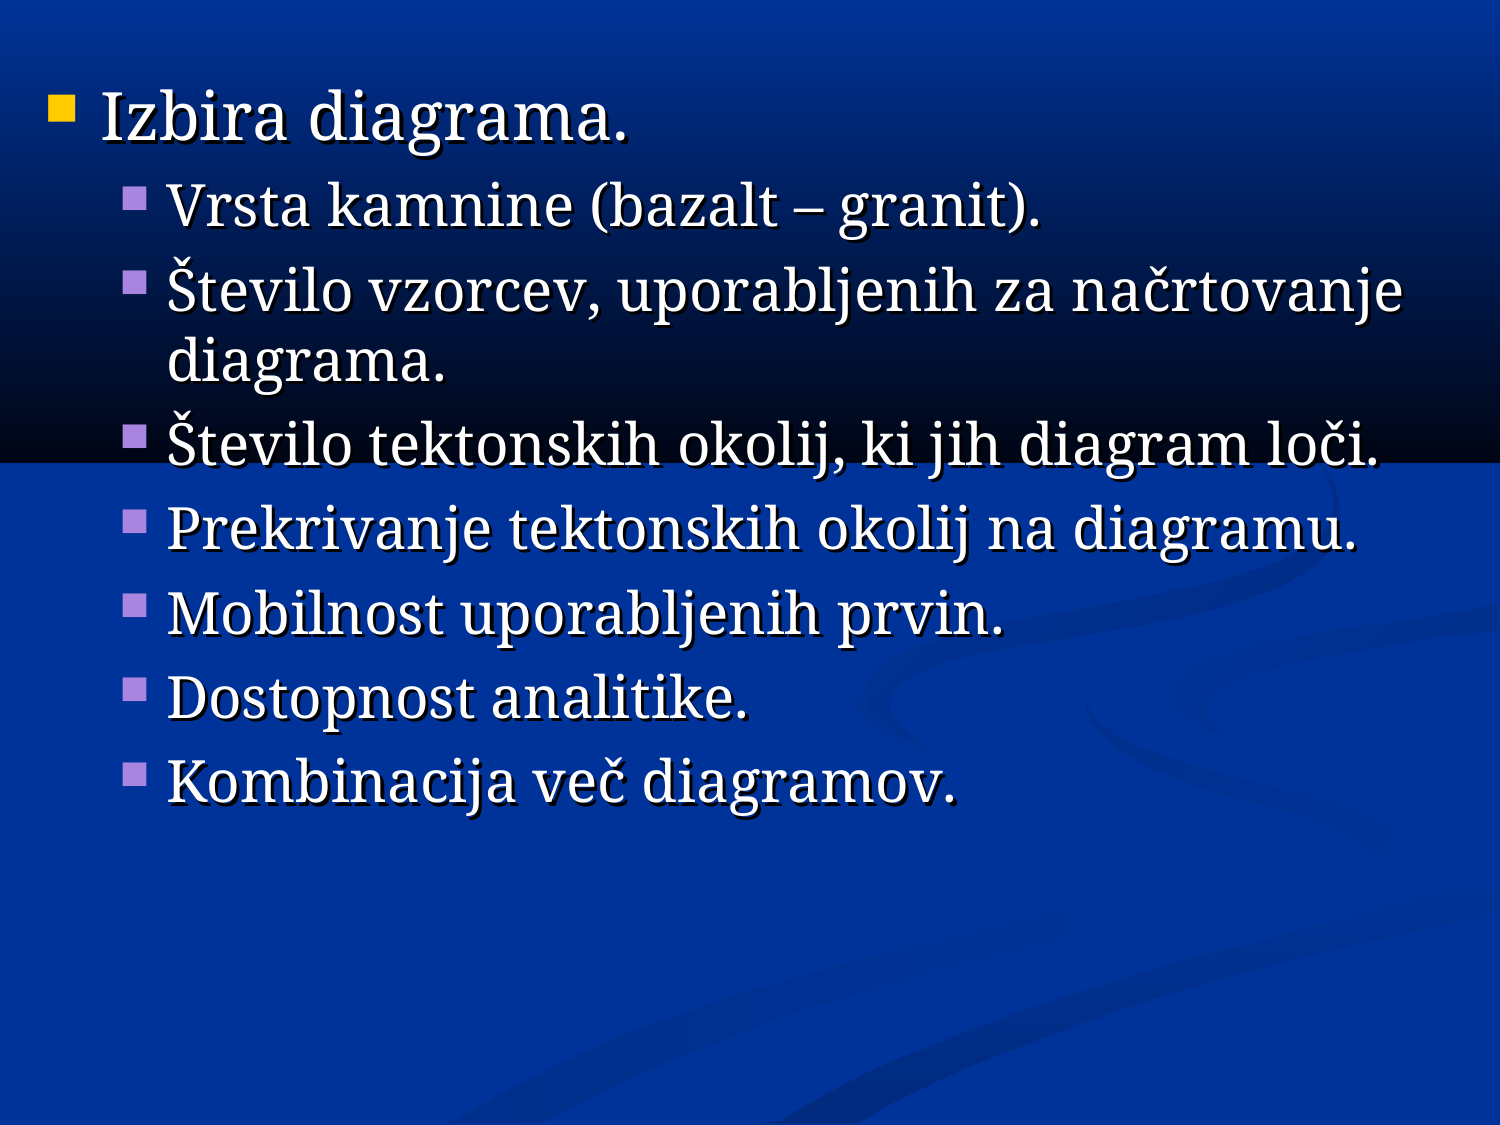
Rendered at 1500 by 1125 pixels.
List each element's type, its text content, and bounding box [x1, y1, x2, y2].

list Izbira diagrama. Vrsta kamnine (bazalt – granit). Število vzorcev, uporabljenih za načrtovanje diagrama. Število tektonskih okolij, ki jih diagram loči. Prekrivanje tektonskih okolij na diagramu. Mobilnost uporabljenih prvin. Dostopnost analitike. Kombinacija več diagramov. [29, 66, 1436, 1125]
